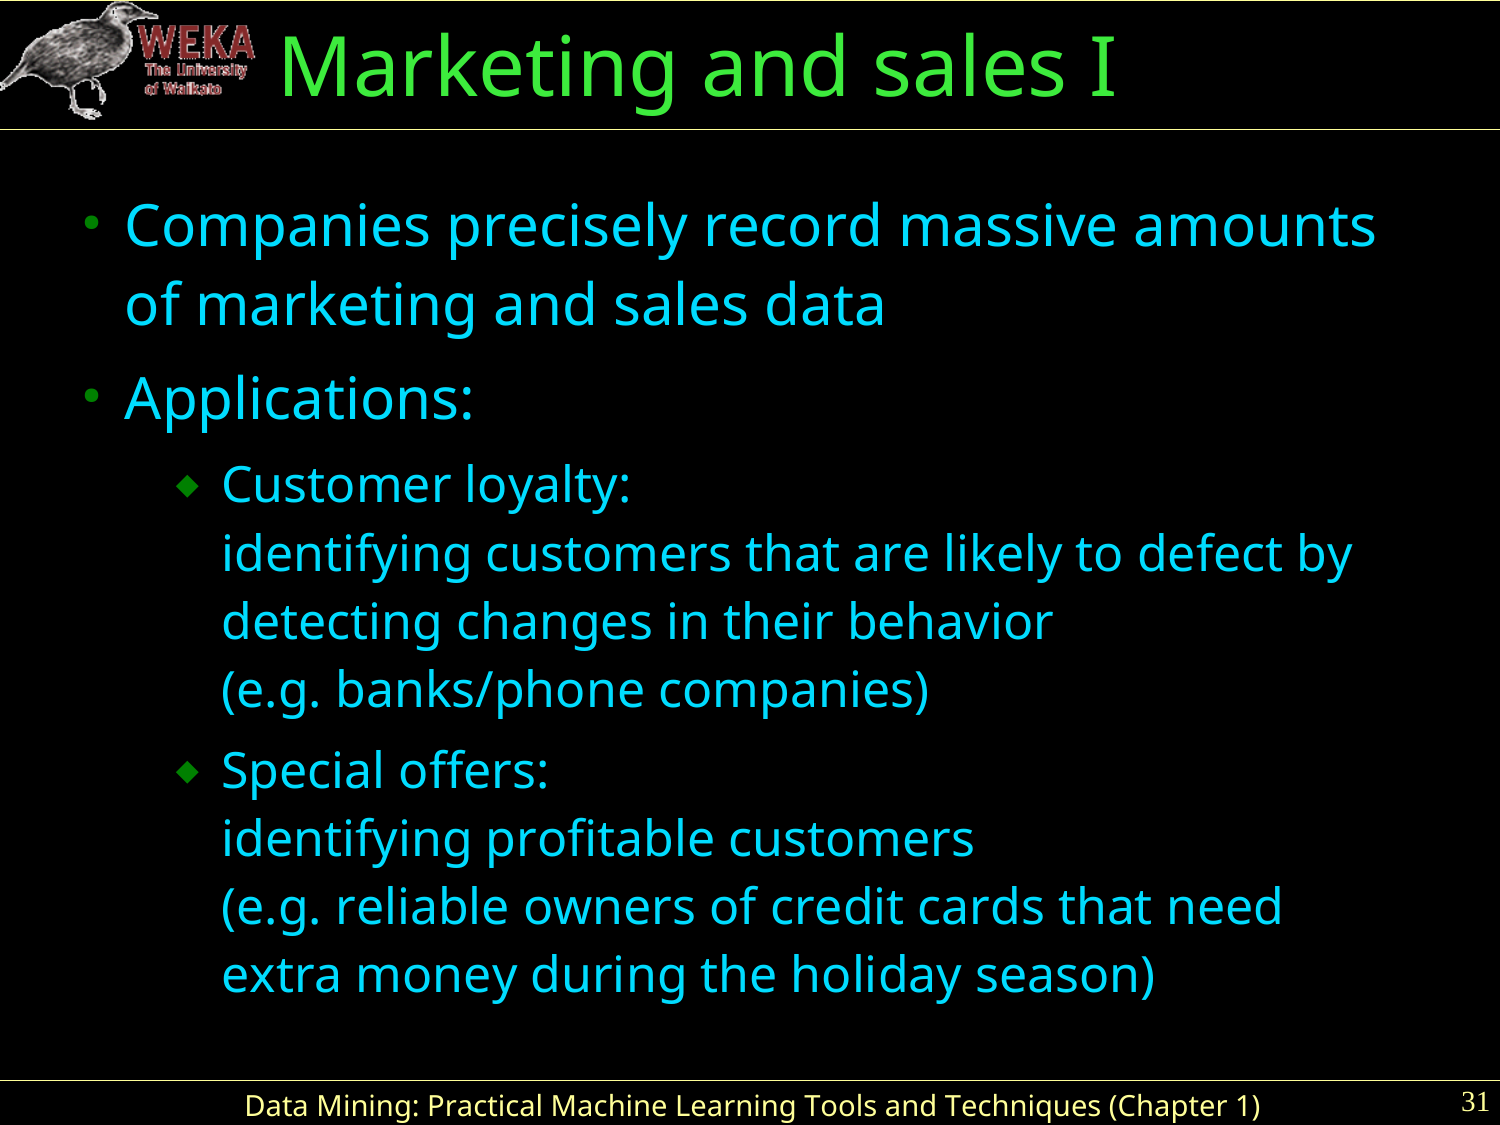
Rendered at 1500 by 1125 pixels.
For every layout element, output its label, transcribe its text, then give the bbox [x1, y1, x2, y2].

list Companies precisely record massive amounts of marketing and sales data Applications: Customer loyalty: identifying customers that are likely to defect by detecting changes in their behavior (e.g. banks/phone companies) Special offers: identifying profitable customers (e.g. reliable owners of credit cards that need extra money during the holiday season) [67, 177, 1418, 1093]
picture [0, 1, 263, 129]
title Marketing and sales I [263, 0, 1500, 159]
